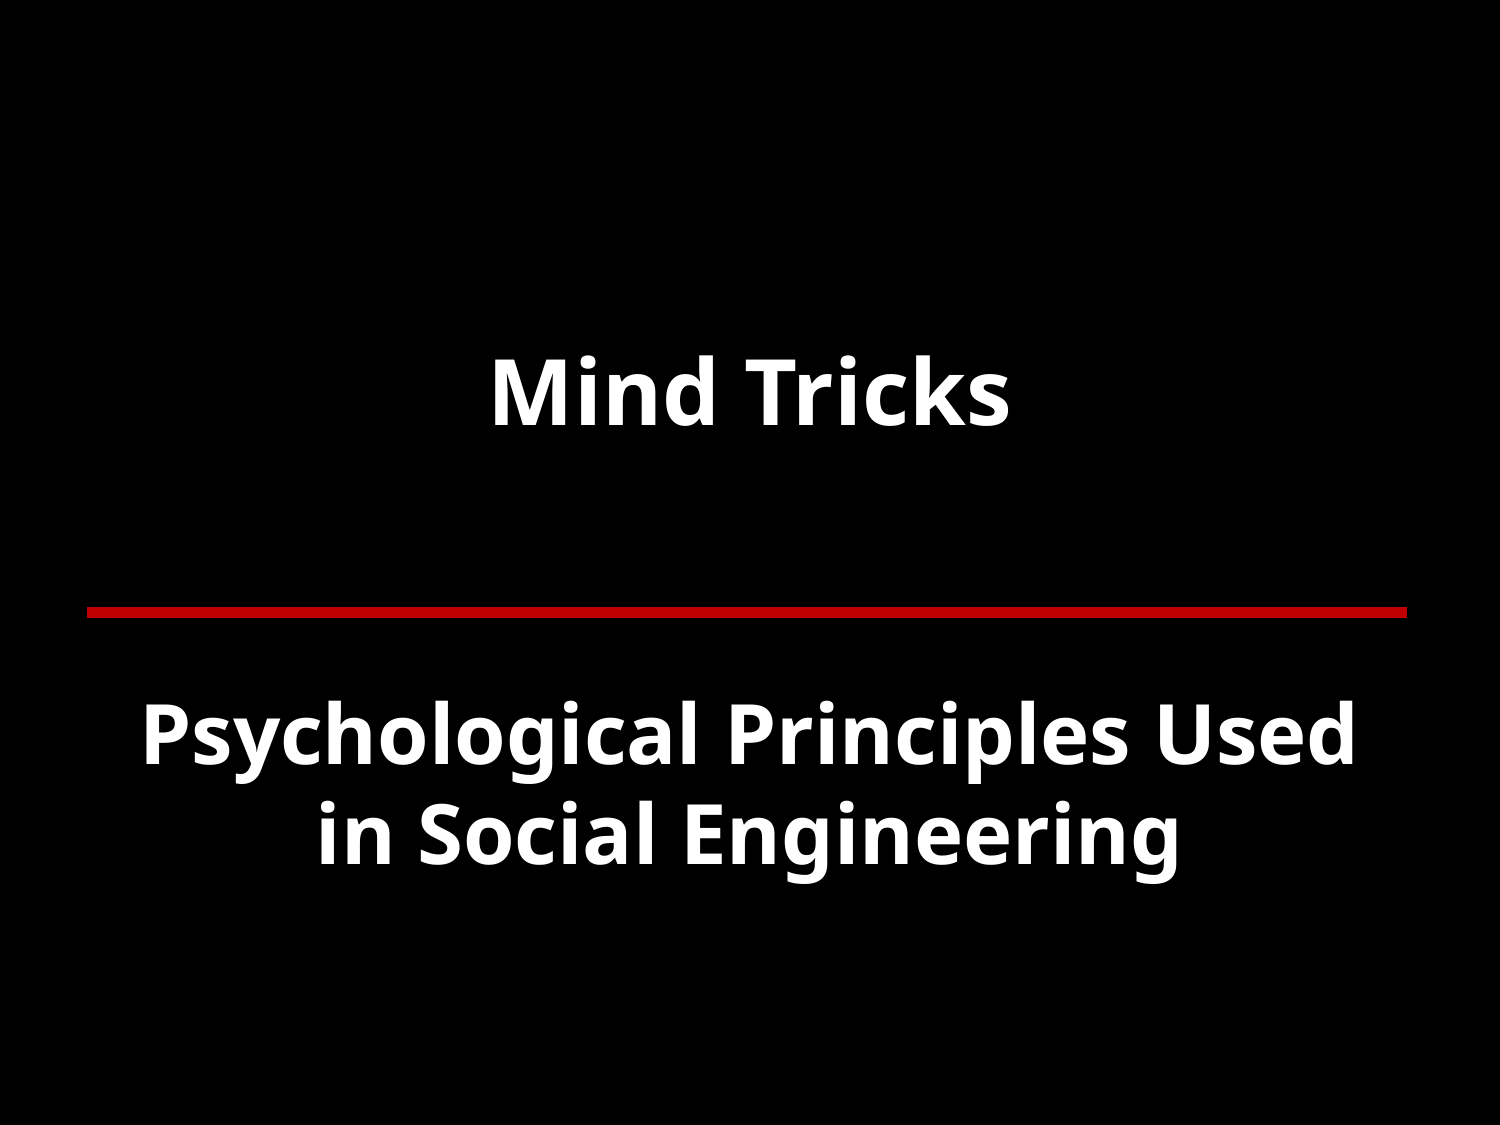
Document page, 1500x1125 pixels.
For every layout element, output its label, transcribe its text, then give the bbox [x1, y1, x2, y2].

title Mind Tricks [112, 187, 1388, 591]
text_box Psychological Principles Used in Social Engineering [74, 687, 1425, 875]
